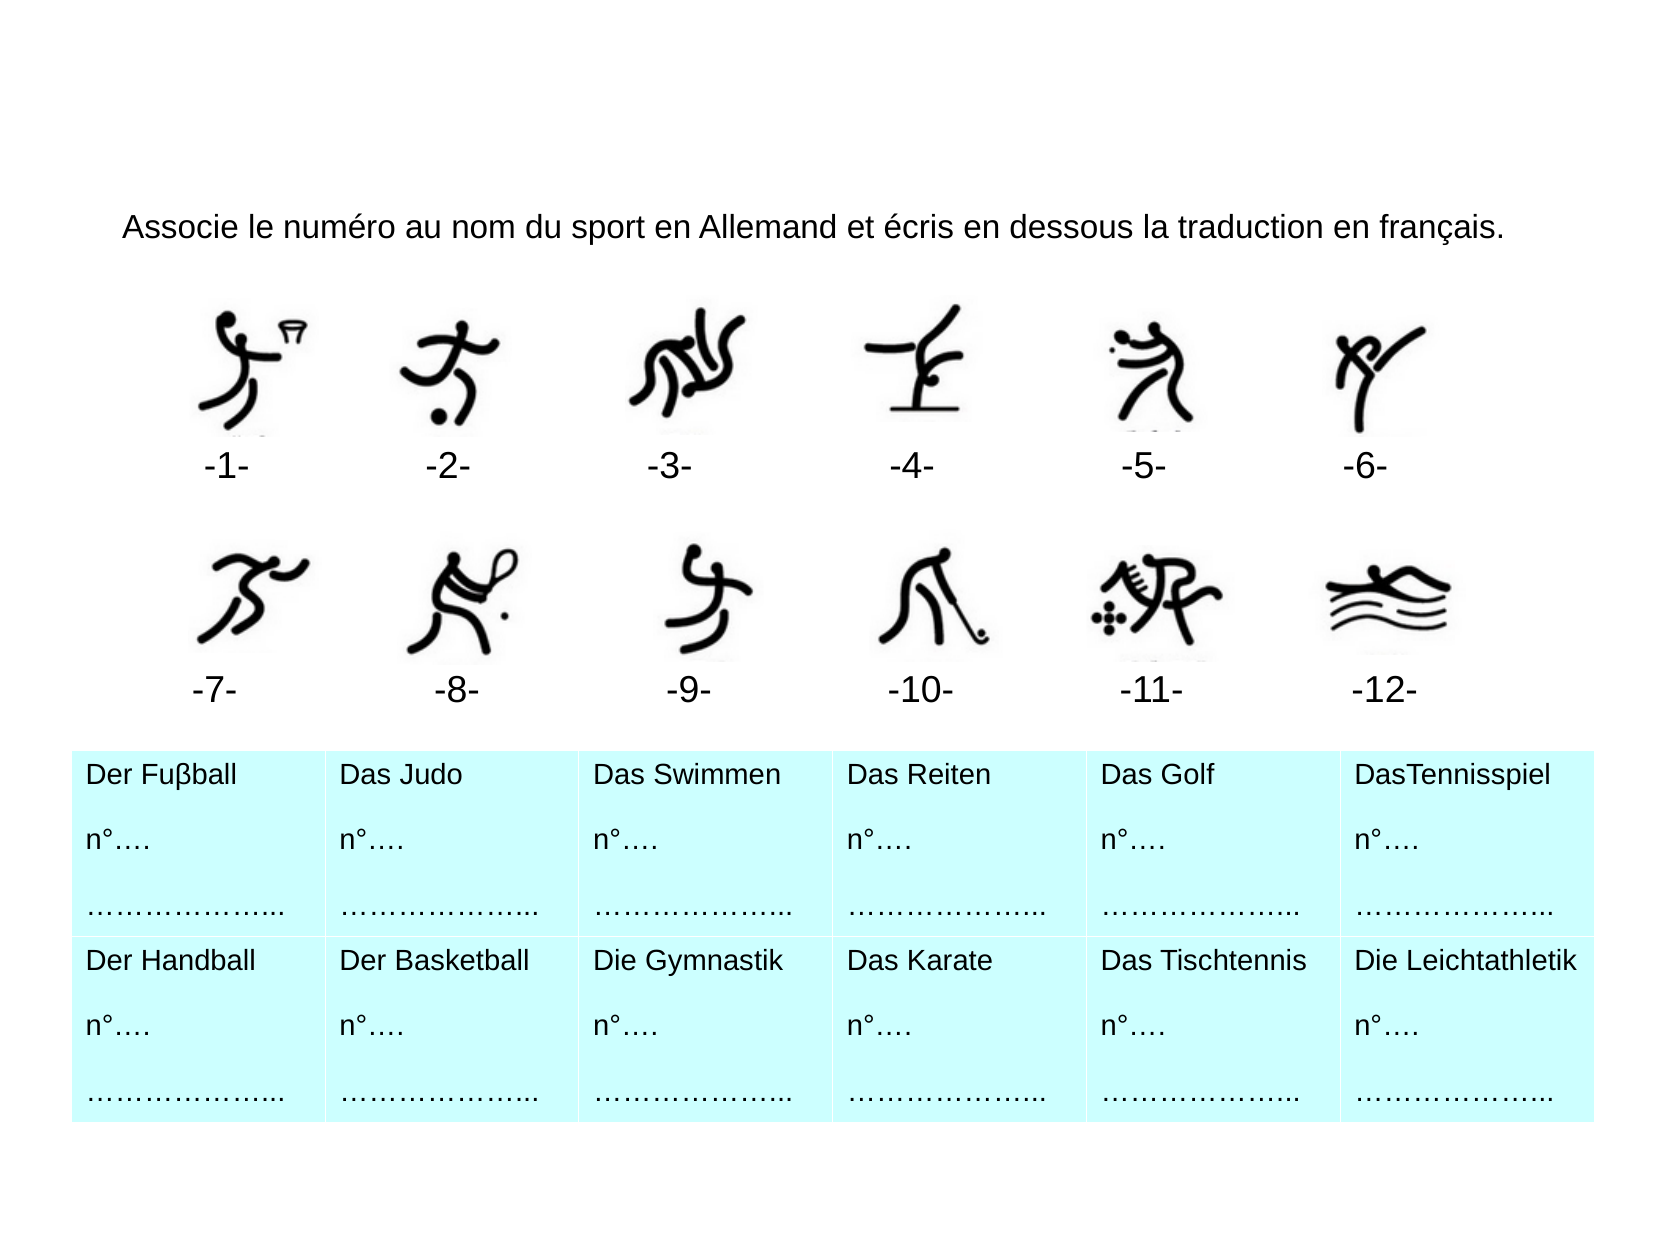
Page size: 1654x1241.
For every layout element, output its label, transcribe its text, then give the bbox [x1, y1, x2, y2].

picture [189, 297, 319, 437]
table_header Das Swimmen n°…. ………………... [579, 751, 832, 936]
picture [649, 531, 764, 661]
picture [397, 529, 532, 661]
picture [1322, 307, 1441, 437]
table_cell Das Tischtennis n°…. ………………... [1087, 937, 1340, 1122]
table_cell Der Basketball n°…. ………………... [326, 937, 578, 1122]
table_header Das Reiten n°…. ………………... [833, 751, 1086, 936]
picture [1086, 545, 1242, 661]
picture [188, 538, 322, 653]
table_header Das Golf n°…. ………………... [1087, 751, 1340, 936]
text_box -7- -8- -9- -10- -11- -12- [177, 661, 1477, 719]
table_cell Die Leichtathletik n°…. ………………... [1341, 937, 1594, 1122]
title Associe le numéro au nom du sport en Allemand et écris en dessous la traduction en français. [70, 123, 1559, 331]
picture [1086, 307, 1217, 433]
picture [1307, 531, 1477, 655]
picture [625, 295, 764, 435]
table_header Das Judo n°…. ………………... [326, 751, 578, 936]
picture [869, 528, 1004, 661]
table_cell Der Handball n°…. ………………... [72, 937, 325, 1122]
table_header DasTennisspiel n°…. ………………... [1341, 751, 1594, 936]
table_cell Das Karate n°…. ………………... [833, 937, 1086, 1122]
picture [389, 307, 512, 437]
picture [850, 295, 987, 422]
table_header Der Fuβball n°…. ………………... [72, 751, 325, 936]
table_cell Die Gymnastik n°…. ………………... [579, 937, 832, 1122]
text_box -1- -2- -3- -4- -5- -6- [189, 437, 1512, 494]
